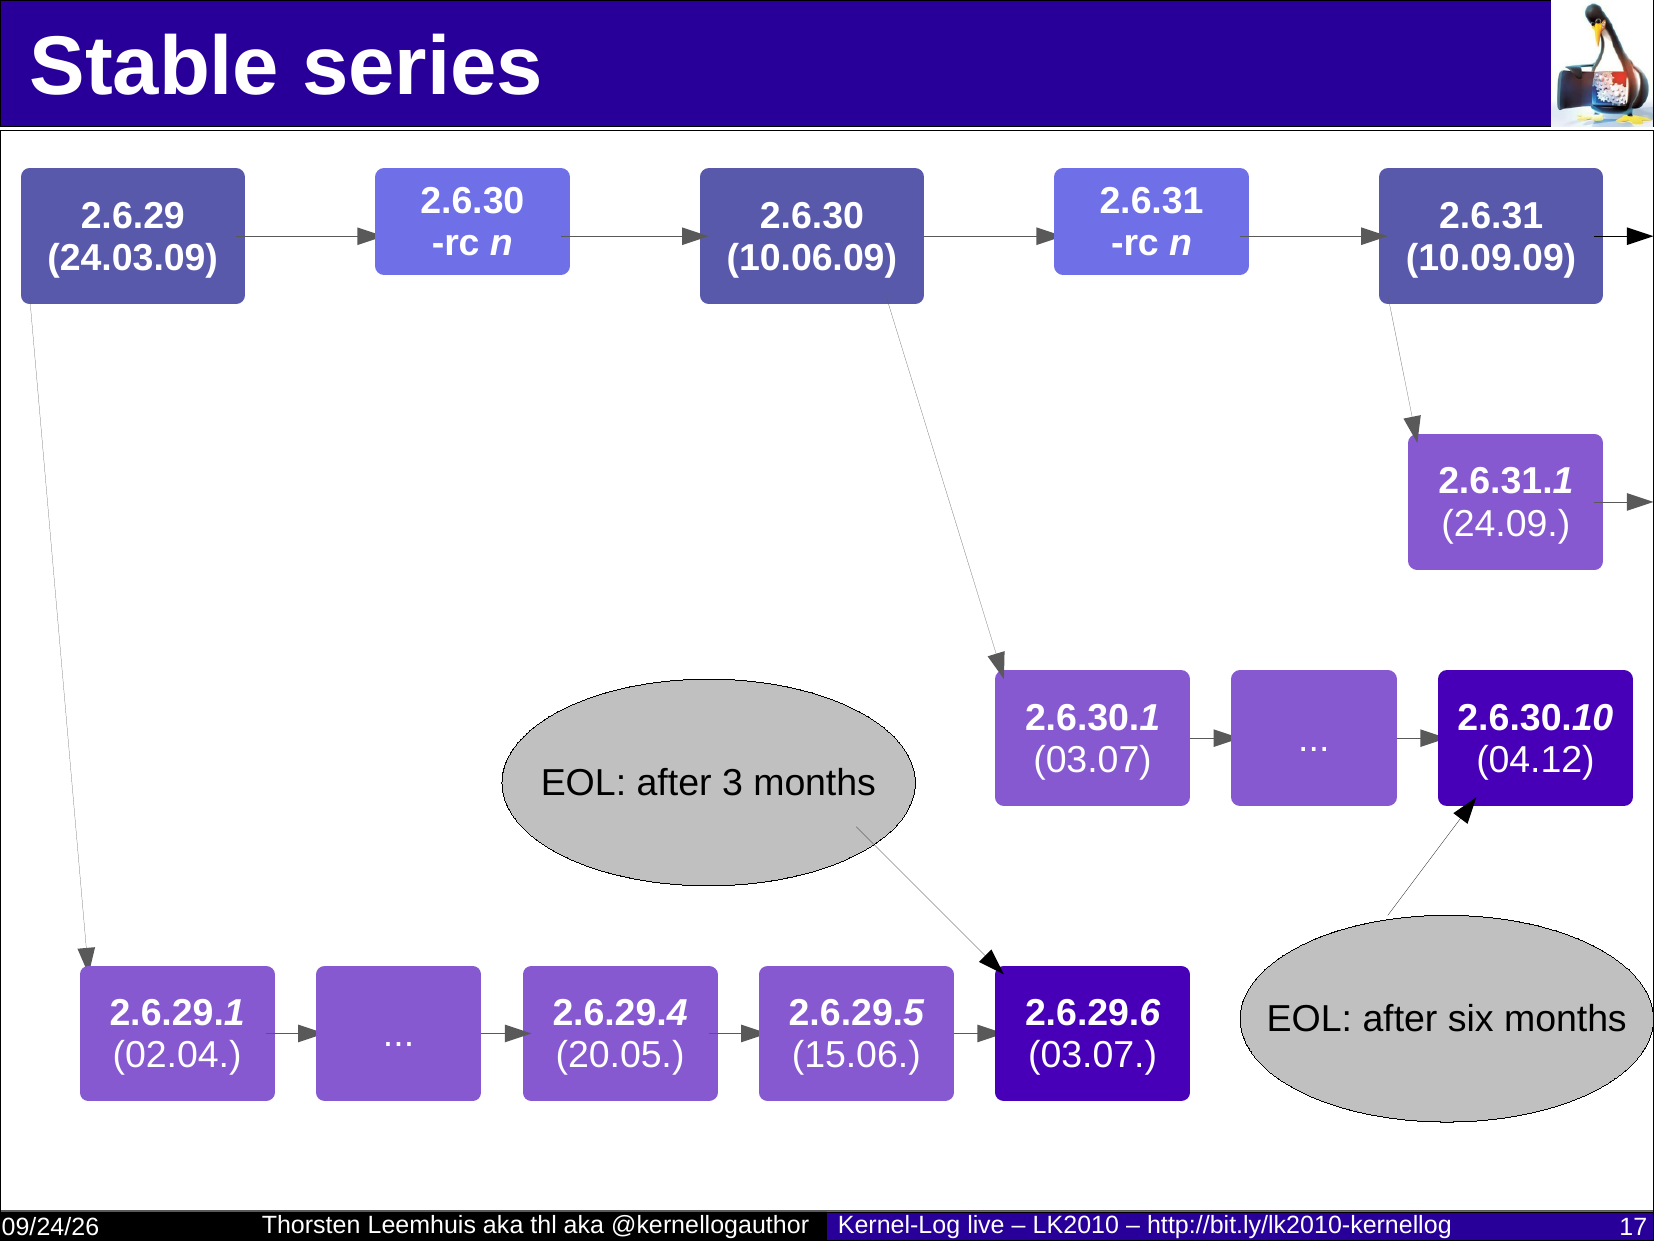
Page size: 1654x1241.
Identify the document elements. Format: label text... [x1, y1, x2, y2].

picture [1551, 0, 1653, 127]
title Stable series [29, 19, 1535, 113]
text_box 2.6.29.6 (03.07.) [1003, 974, 1182, 1093]
text_box EOL: after six months [1240, 915, 1654, 1123]
text_box [0, 130, 1654, 1213]
text_box EOL: after 3 months [501, 679, 916, 886]
text_box 2.6.30.10 (04.12) [1446, 679, 1625, 798]
